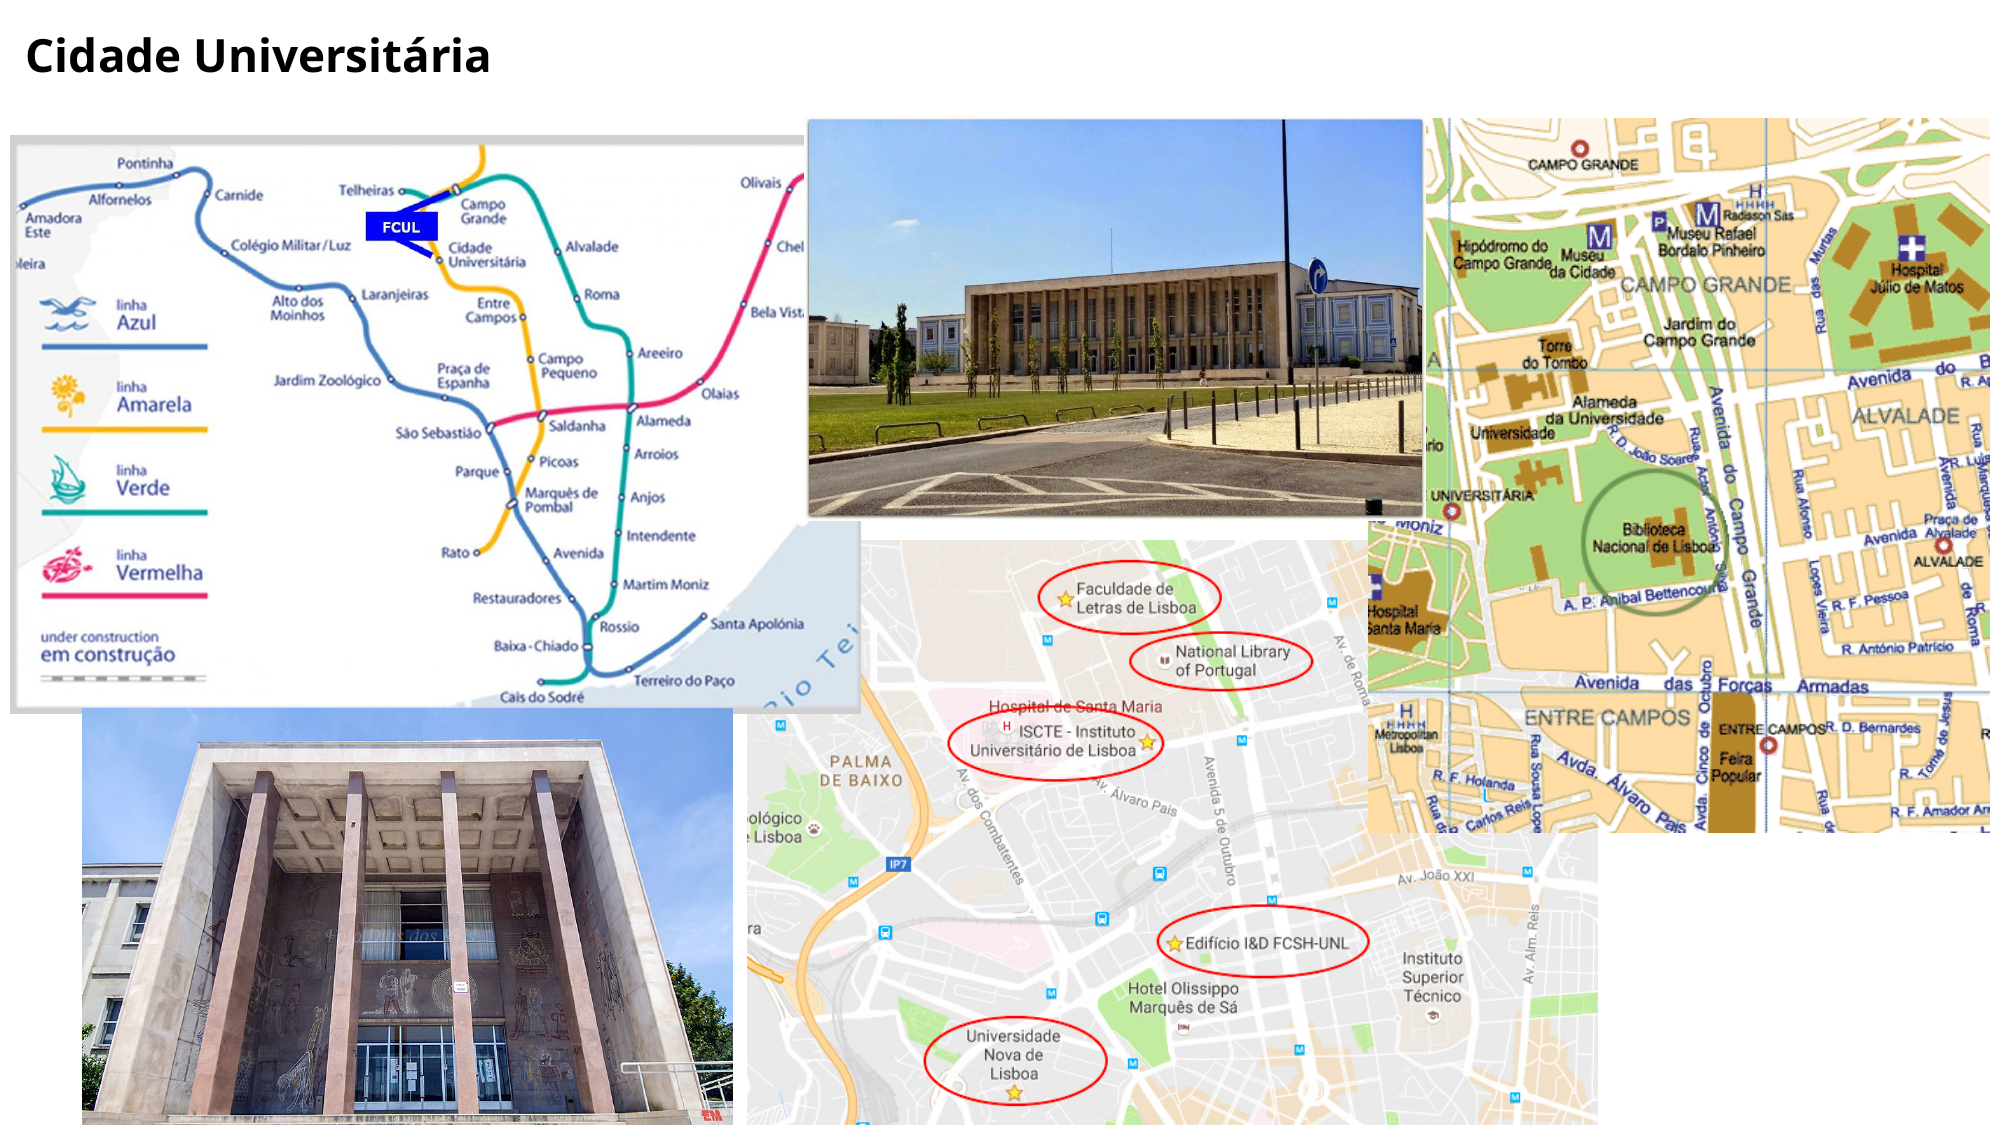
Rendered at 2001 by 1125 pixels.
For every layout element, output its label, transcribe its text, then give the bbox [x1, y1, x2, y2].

picture [10, 116, 1990, 1125]
title Cidade Universitária [10, 24, 1863, 90]
